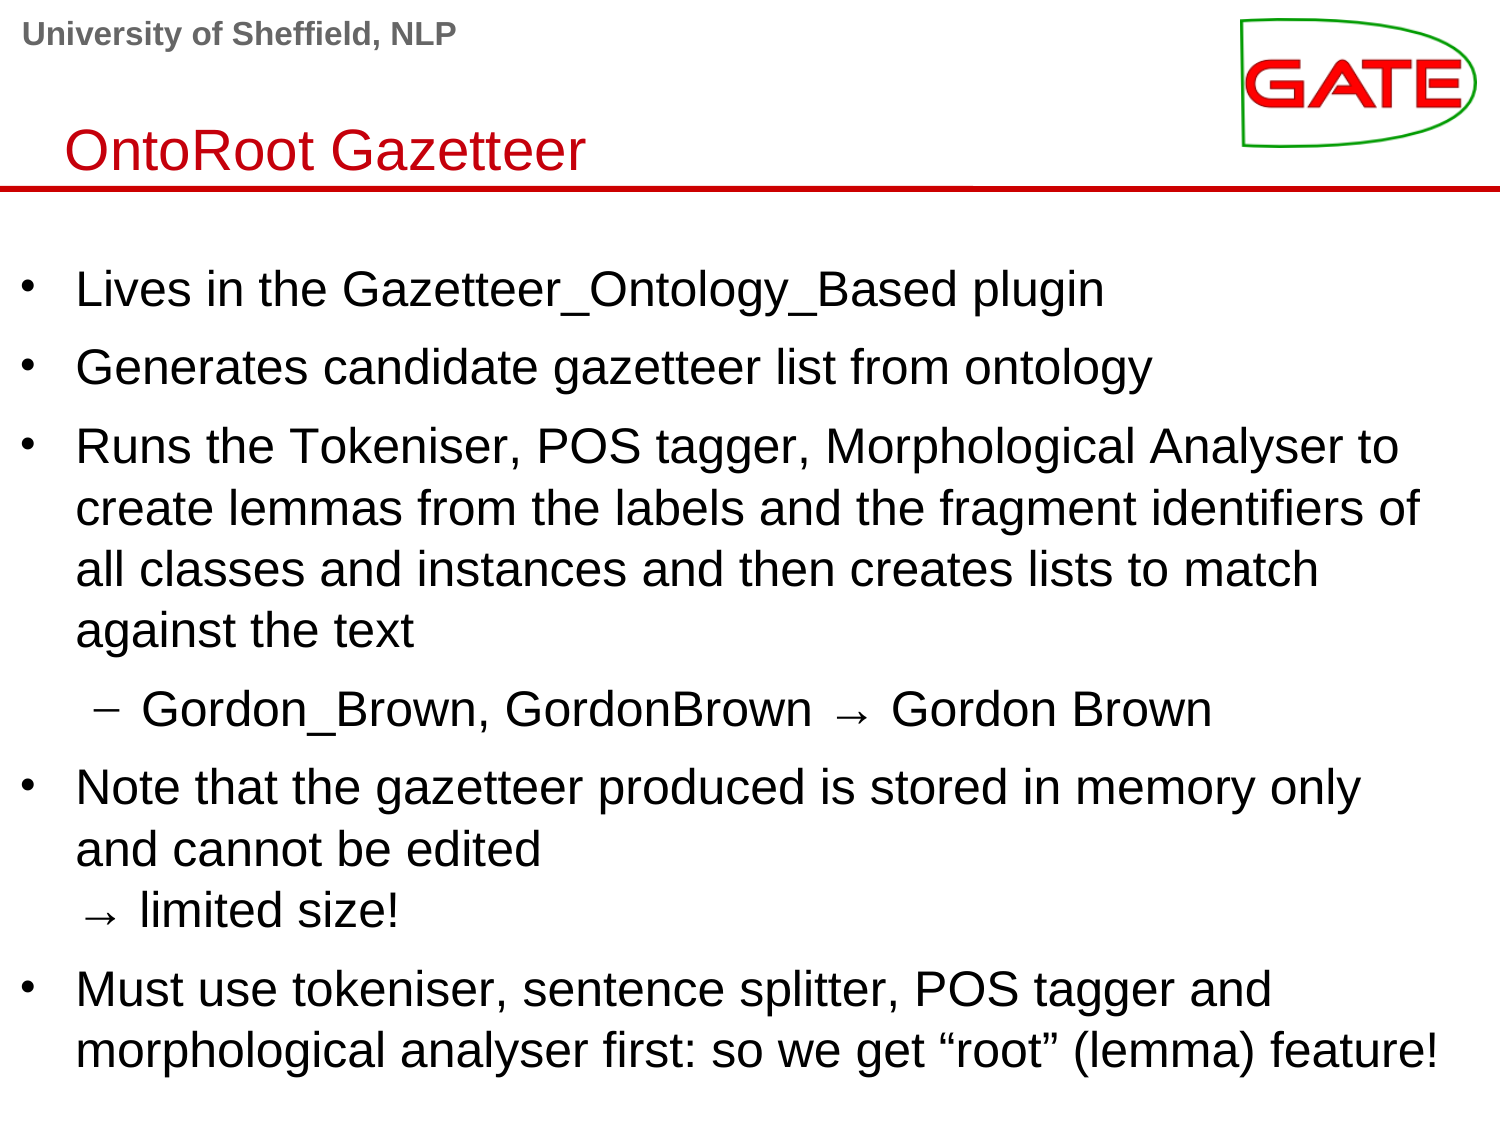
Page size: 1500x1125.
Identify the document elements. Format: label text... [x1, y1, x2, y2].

title OntoRoot Gazetteer [49, 53, 970, 241]
list Lives in the Gazetteer_Ontology_Based plugin Generates candidate gazetteer list from ontology Runs the Tokeniser, POS tagger, Morphological Analyser to create lemmas from the labels and the fragment identifiers of all classes and instances and then creates lists to match against the text Gordon_Brown, GordonBrown → Gordon Brown Note that the gazetteer produced is stored in memory only and cannot be edited → limited size! Must use tokeniser, sentence splitter, POS tagger and morphological analyser first: so we get “root” (lemma) feature! [19, 254, 1453, 1099]
picture [1240, 18, 1477, 148]
